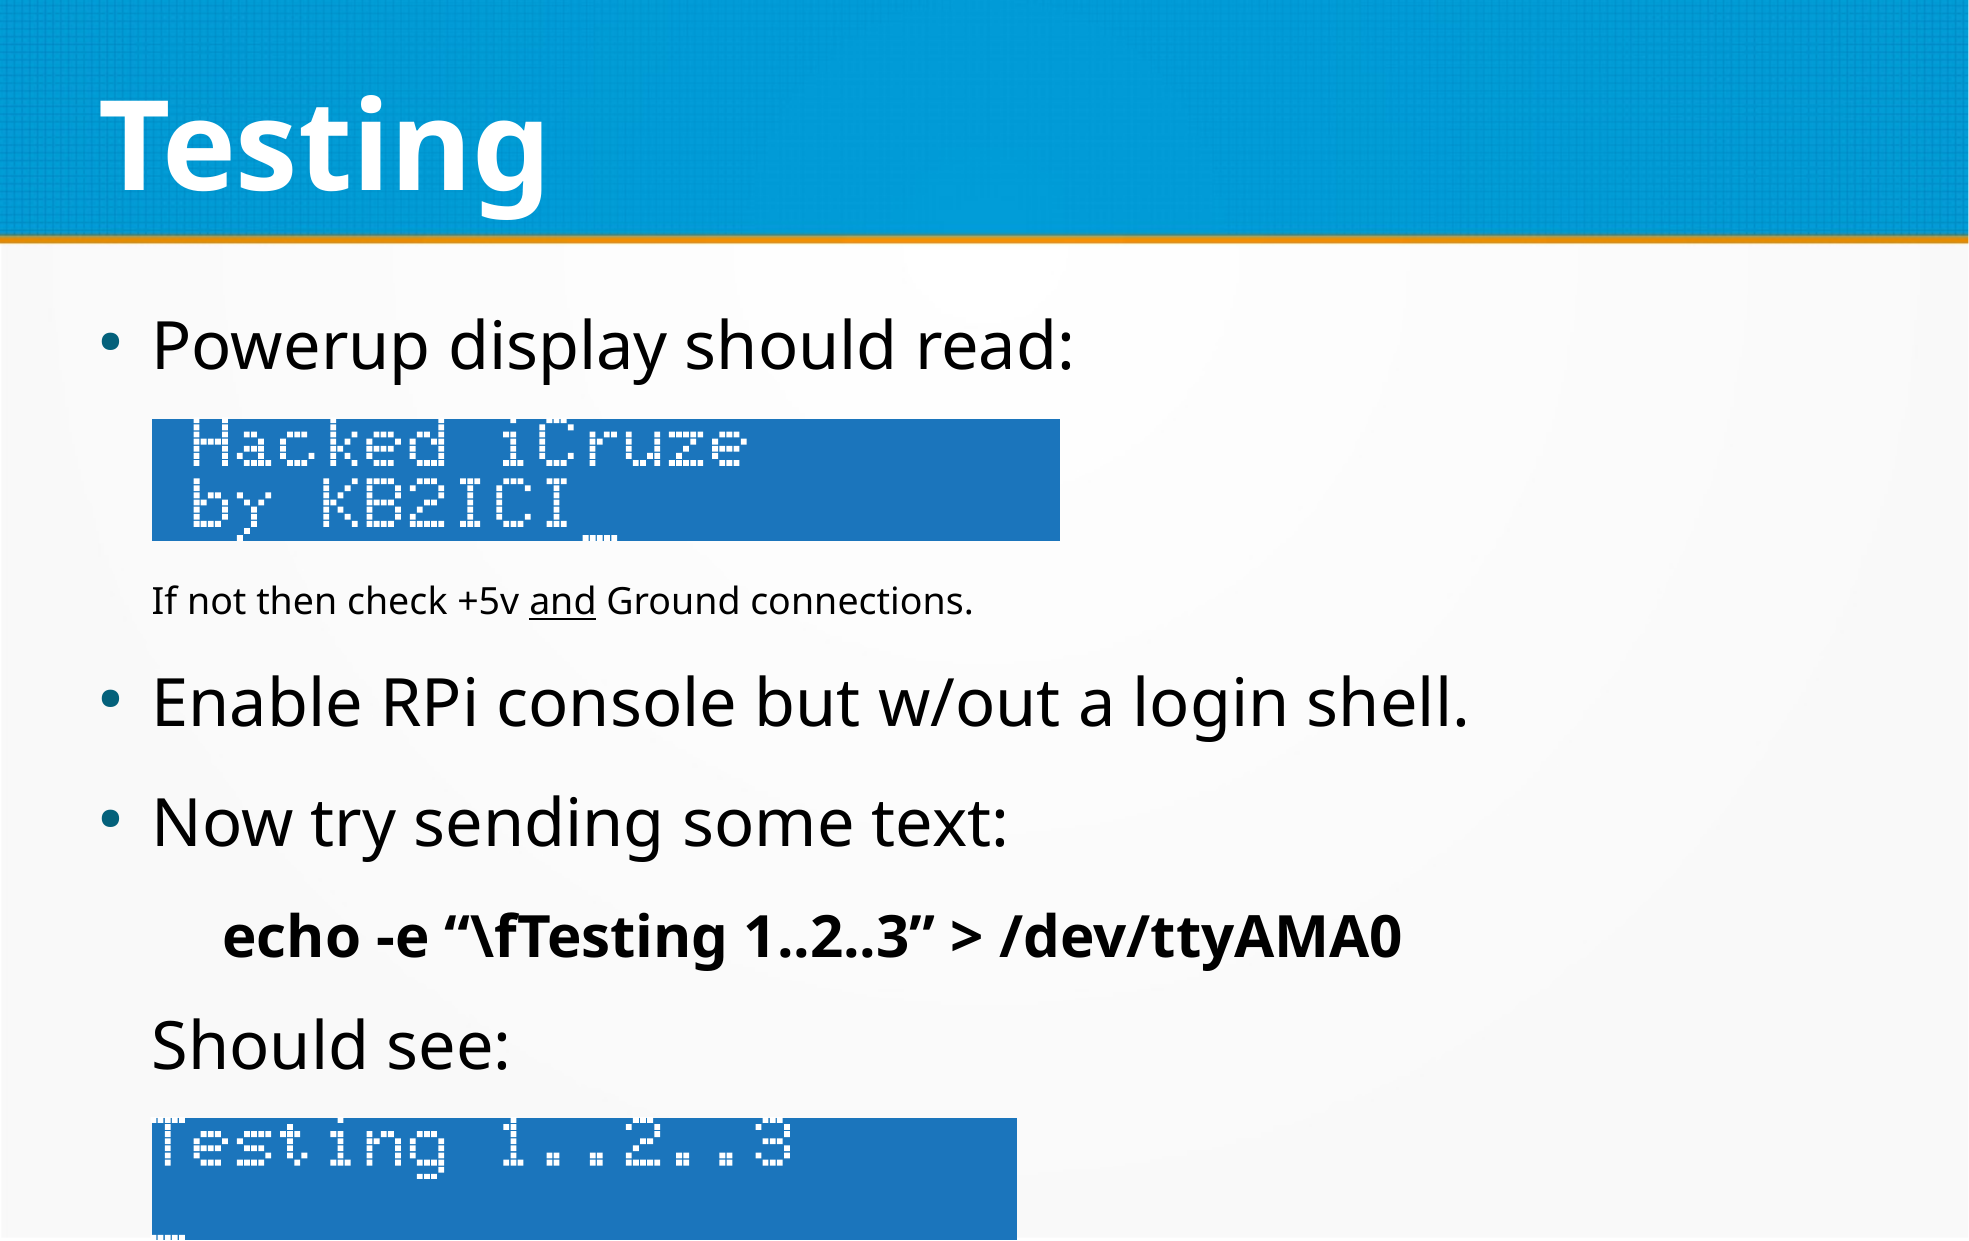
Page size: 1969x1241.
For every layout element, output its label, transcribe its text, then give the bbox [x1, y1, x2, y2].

title Testing [98, 19, 1870, 227]
picture [0, 233, 1969, 1241]
list Powerup display should read: Hacked iCruze by KB2ICI_ If not then check +5v and Ground connections. Enable RPi console but w/out a login shell. Now try sending some text: echo -e “\fTesting 1..2..3” > /dev/ttyAMA0 Should see: Testing 1..2..3 _ [80, 298, 1888, 1241]
